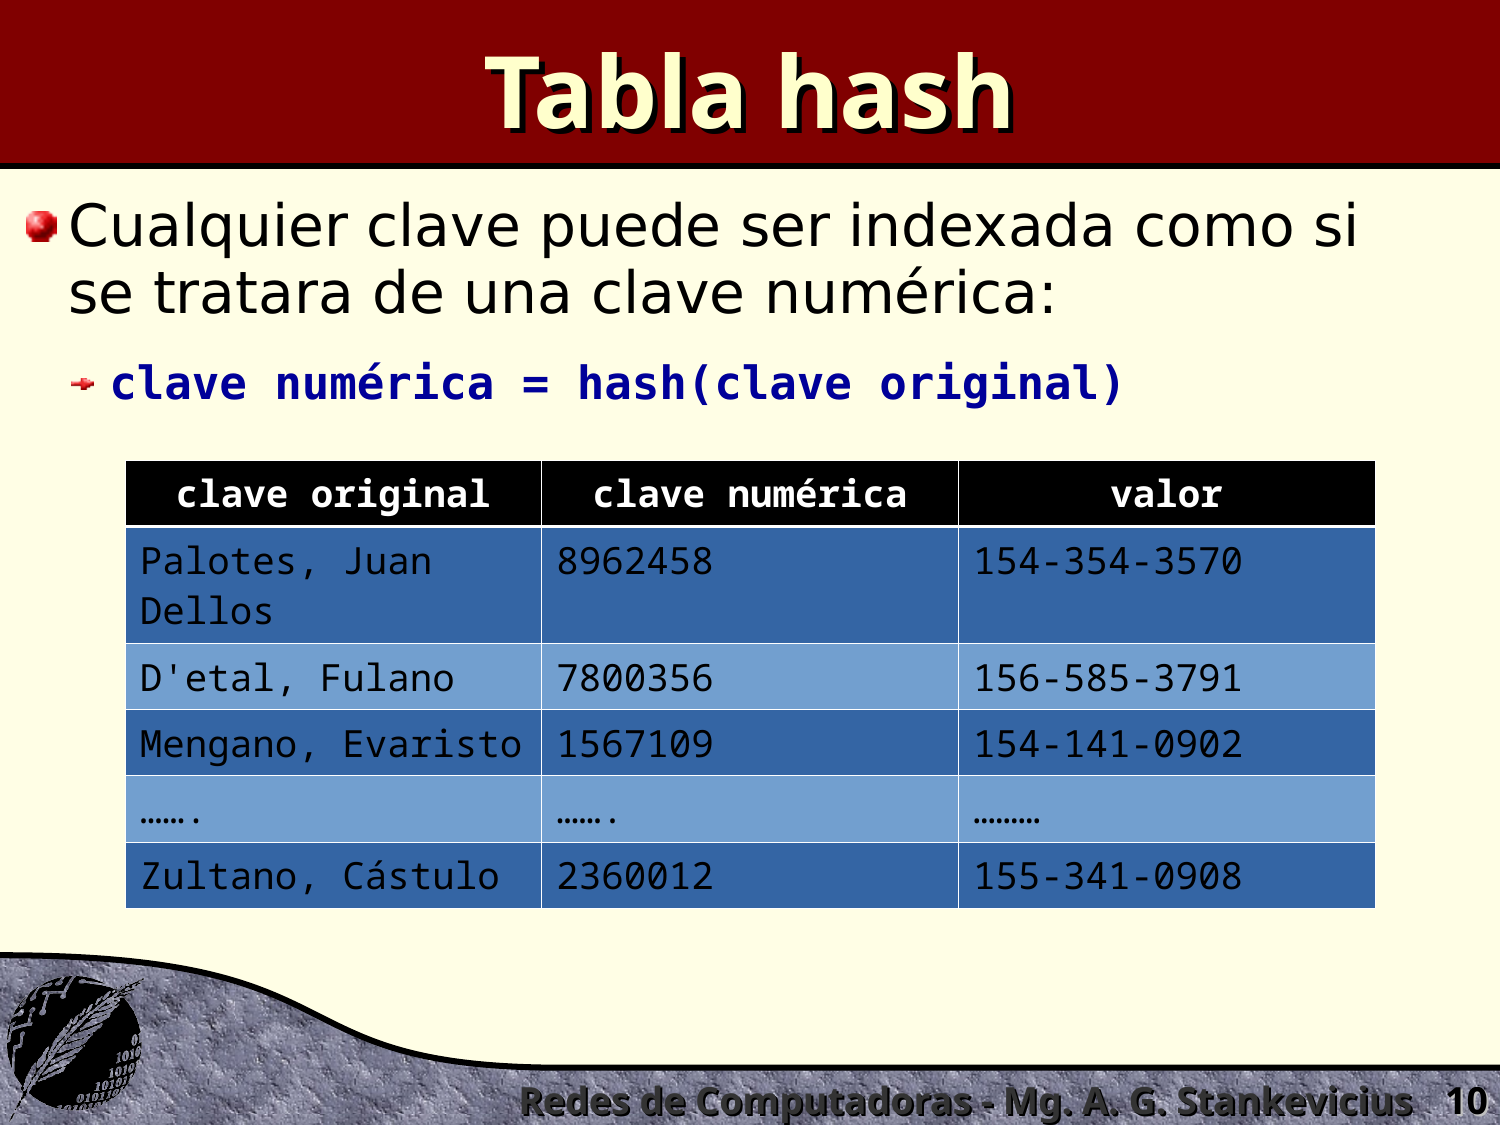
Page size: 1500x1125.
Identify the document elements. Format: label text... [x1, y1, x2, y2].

table_cell 1567109 [542, 710, 958, 775]
table_cell ……. [126, 776, 541, 842]
list Cualquier clave puede ser indexada como si se tratara de una clave numérica: clave numérica = hash(clave original) [11, 192, 1486, 845]
table_cell 155-341-0908 [959, 843, 1375, 908]
table_cell Zultano, Cástulo [126, 843, 541, 908]
table_cell 154-141-0902 [959, 710, 1375, 775]
table_header valor [959, 461, 1375, 525]
table_header clave numérica [542, 461, 958, 525]
picture [790, 1100, 795, 1110]
table_cell Palotes, Juan Dellos [126, 528, 541, 643]
table_header clave original [126, 461, 541, 525]
table_cell ……… [959, 776, 1375, 842]
table_cell 8962458 [542, 528, 958, 643]
table_cell 2360012 [542, 843, 958, 908]
table_cell ……. [542, 776, 958, 842]
title Tabla hash [15, 5, 1485, 160]
table_cell 154-354-3570 [959, 528, 1375, 643]
picture [0, 959, 1500, 1125]
table_cell D'etal, Fulano [126, 644, 541, 709]
picture [1047, 1100, 1054, 1110]
table_cell 156-585-3791 [959, 644, 1375, 709]
table_cell 7800356 [542, 644, 958, 709]
table_cell Mengano, Evaristo [126, 710, 541, 775]
